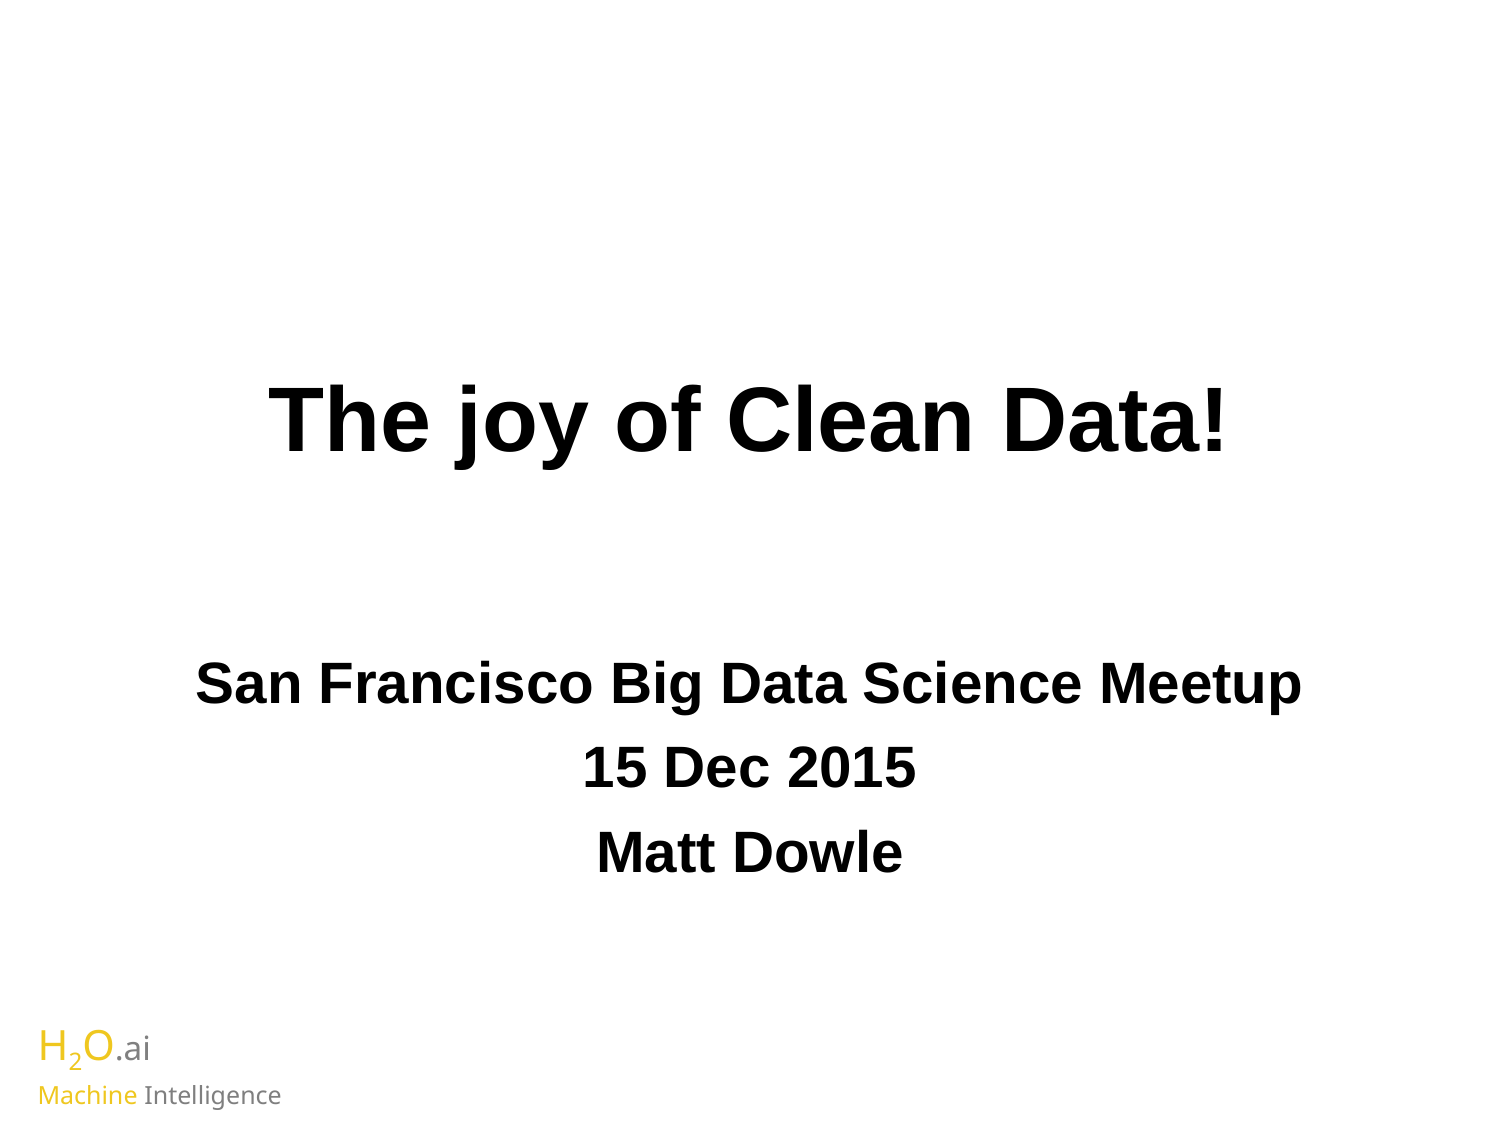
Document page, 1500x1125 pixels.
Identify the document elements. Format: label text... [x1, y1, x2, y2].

list San Francisco Big Data Science Meetup 15 Dec 2015 Matt Dowle [120, 637, 1381, 925]
title The joy of Clean Data! [112, 349, 1388, 591]
